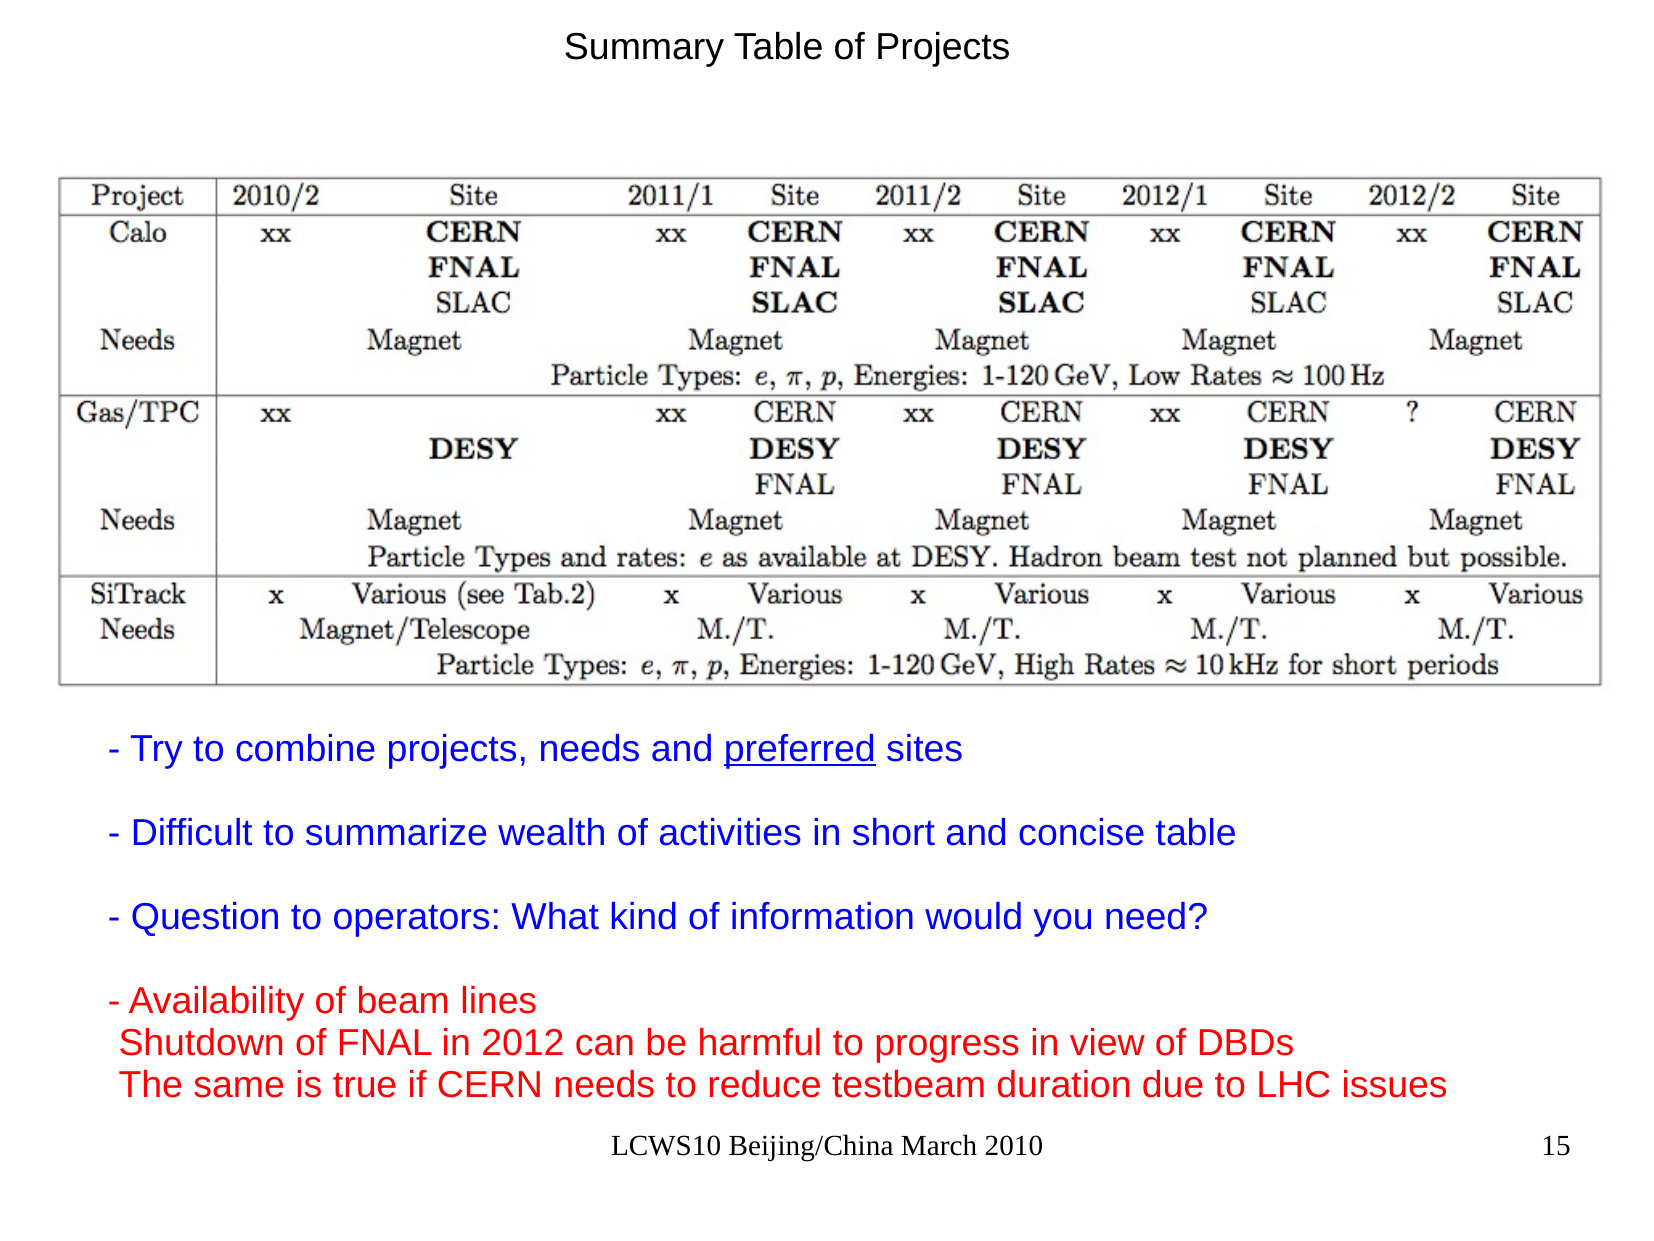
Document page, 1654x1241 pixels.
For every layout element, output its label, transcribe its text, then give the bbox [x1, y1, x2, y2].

text_box Summary Table of Projects [549, 17, 1028, 75]
text_box - Try to combine projects, needs and preferred sites - Difficult to summarize wealth of activities in short and concise table - Question to operators: What kind of information would you need? - Availability of beam lines Shutdown of FNAL in 2012 can be harmful to progress in view of DBDs The same is true if CERN needs to reduce testbeam duration due to LHC issues [93, 720, 1477, 1114]
picture [44, 165, 1638, 713]
